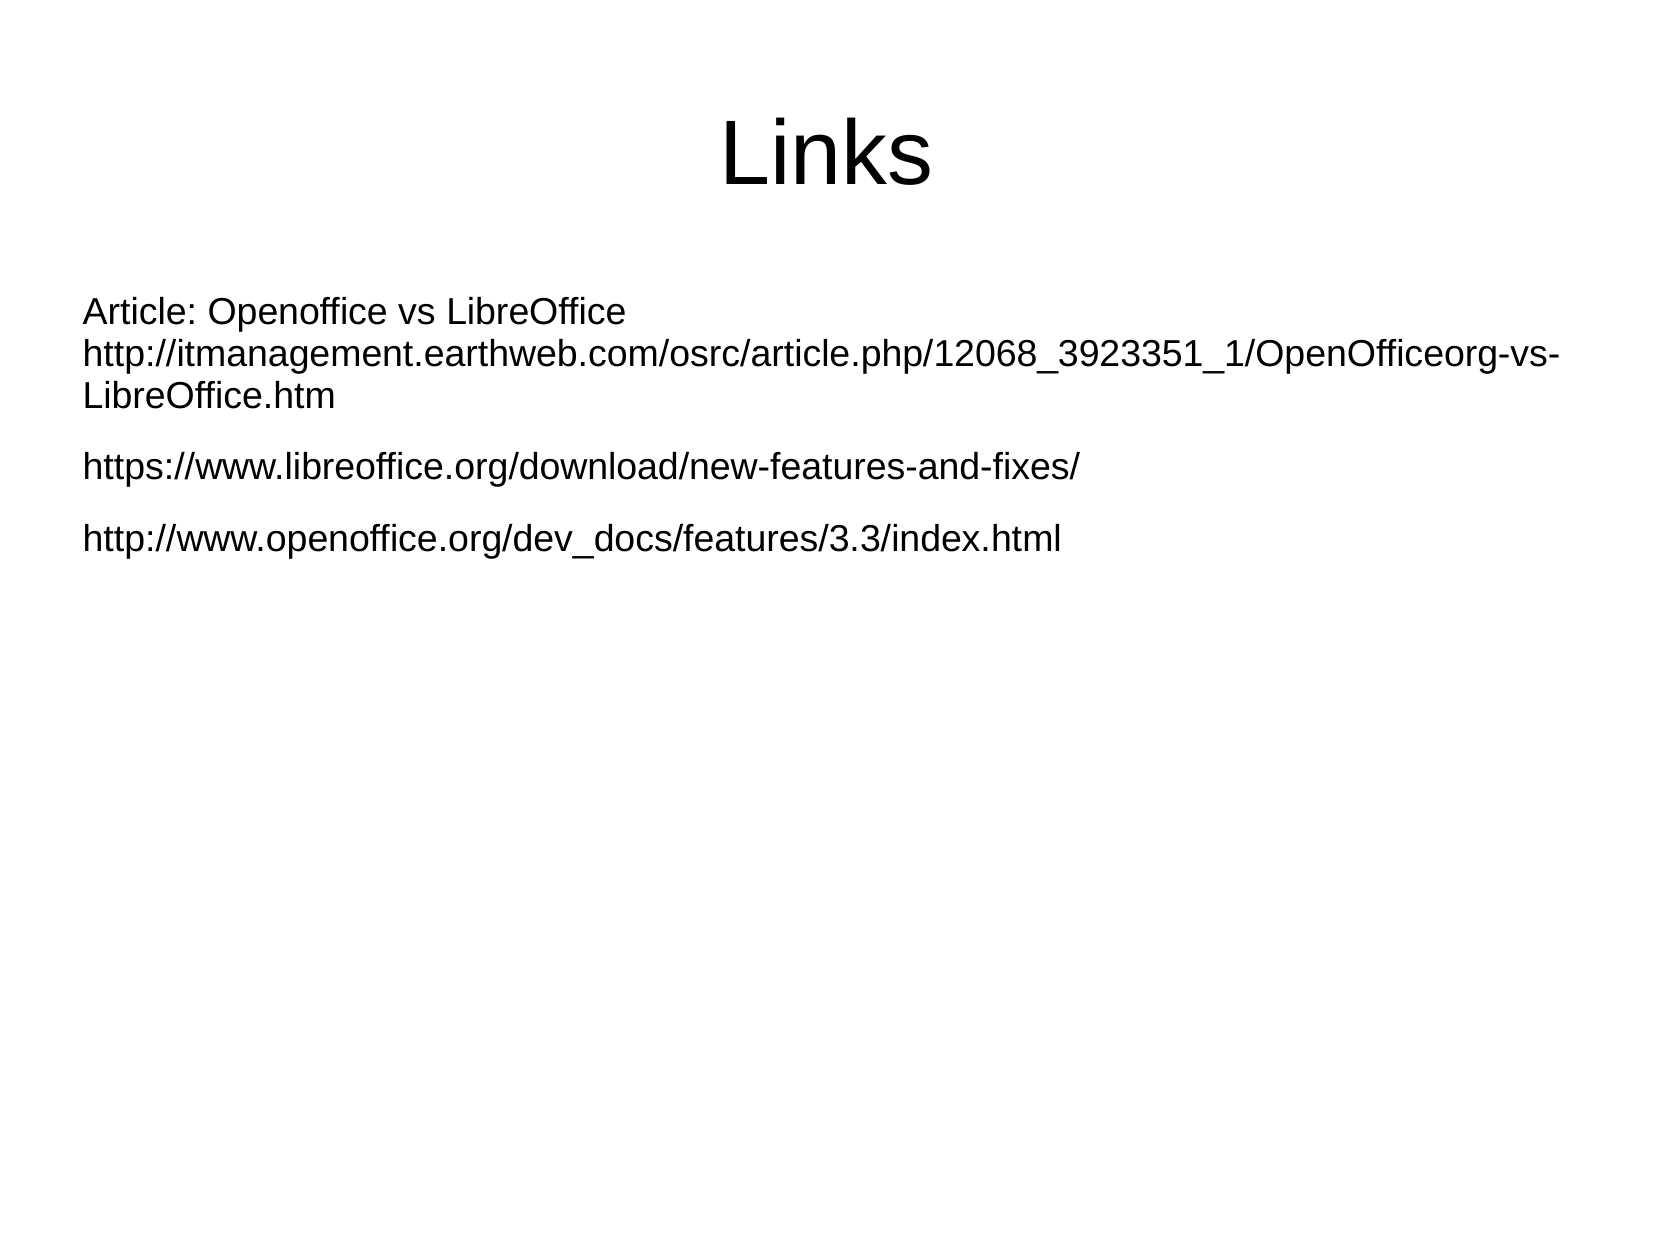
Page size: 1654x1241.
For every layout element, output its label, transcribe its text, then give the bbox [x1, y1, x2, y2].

title Links [82, 49, 1571, 257]
list Article: Openoffice vs LibreOffice http://itmanagement.earthweb.com/osrc/article.php/12068_3923351_1/OpenOfficeorg-vs-LibreOffice.htm https://www.libreoffice.org/download/new-features-and-fixes/ http://www.openoffice.org/dev_docs/features/3.3/index.html [82, 290, 1571, 1109]
